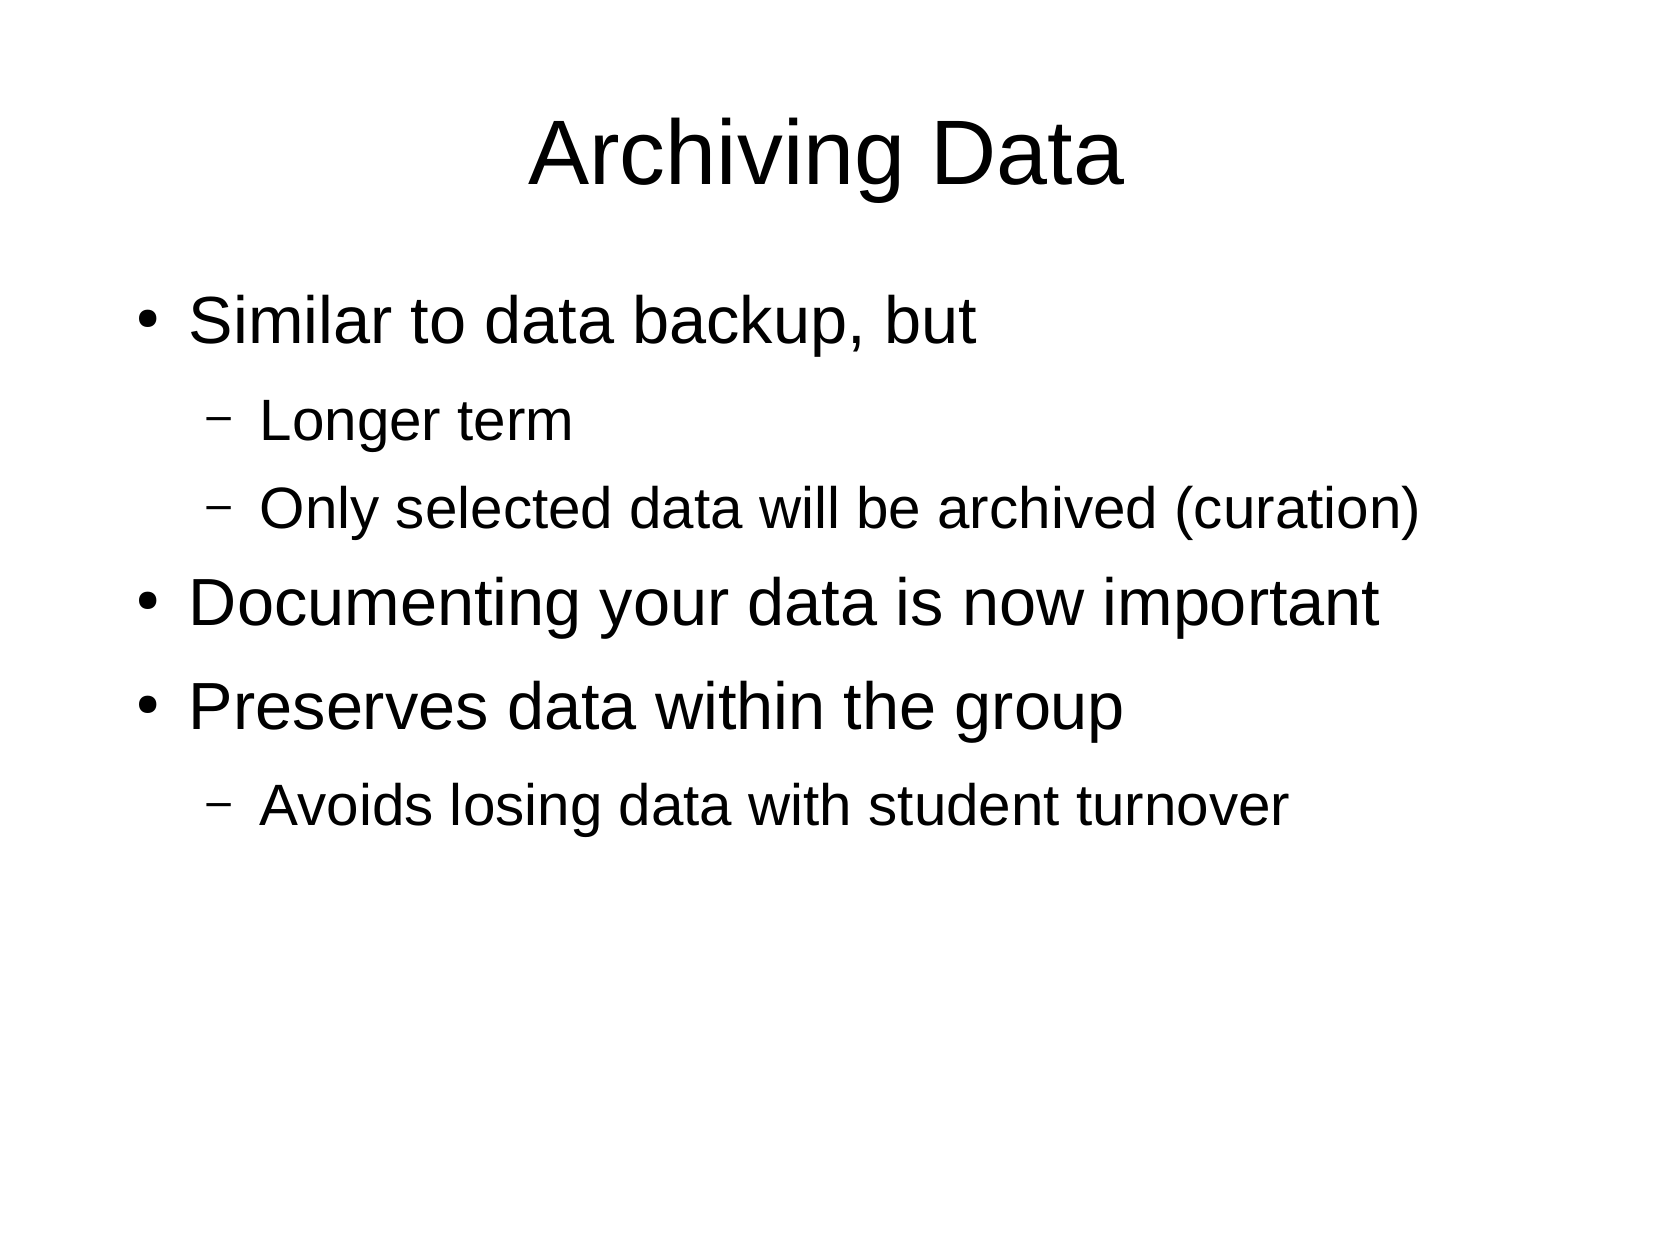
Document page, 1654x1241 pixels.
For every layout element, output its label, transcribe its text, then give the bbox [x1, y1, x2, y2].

list Similar to data backup, but Longer term Only selected data will be archived (curation) Documenting your data is now important Preserves data within the group Avoids losing data with student turnover [118, 283, 1571, 963]
title Archiving Data [82, 49, 1571, 257]
